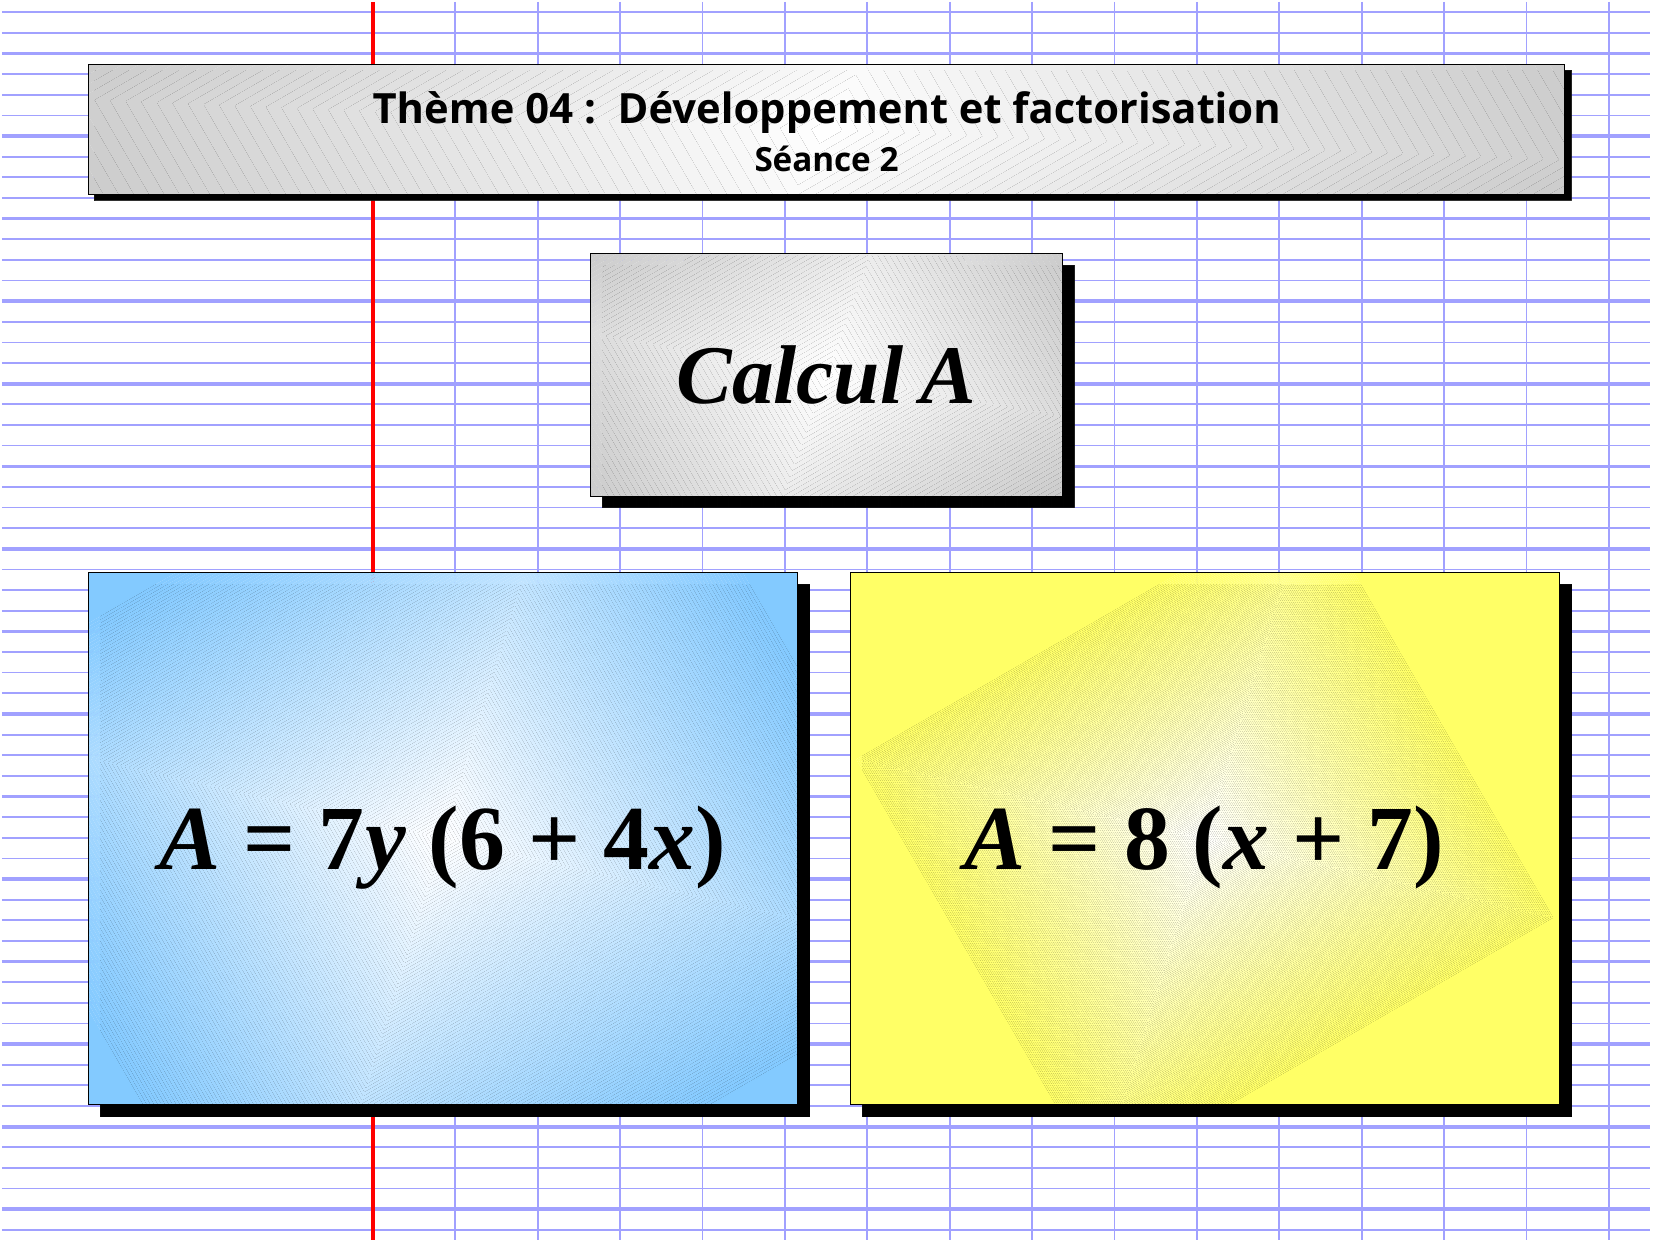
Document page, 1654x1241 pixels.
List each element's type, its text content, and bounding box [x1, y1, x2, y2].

text_box Thème 04 : Développement et factorisation Séance 2 [88, 64, 1565, 195]
picture [0, 0, 1654, 1241]
text_box Calcul A [590, 253, 1063, 497]
text_box A = 8 (x + 7) [850, 572, 1560, 1105]
text_box A = 7y (6 + 4x) [88, 572, 798, 1105]
